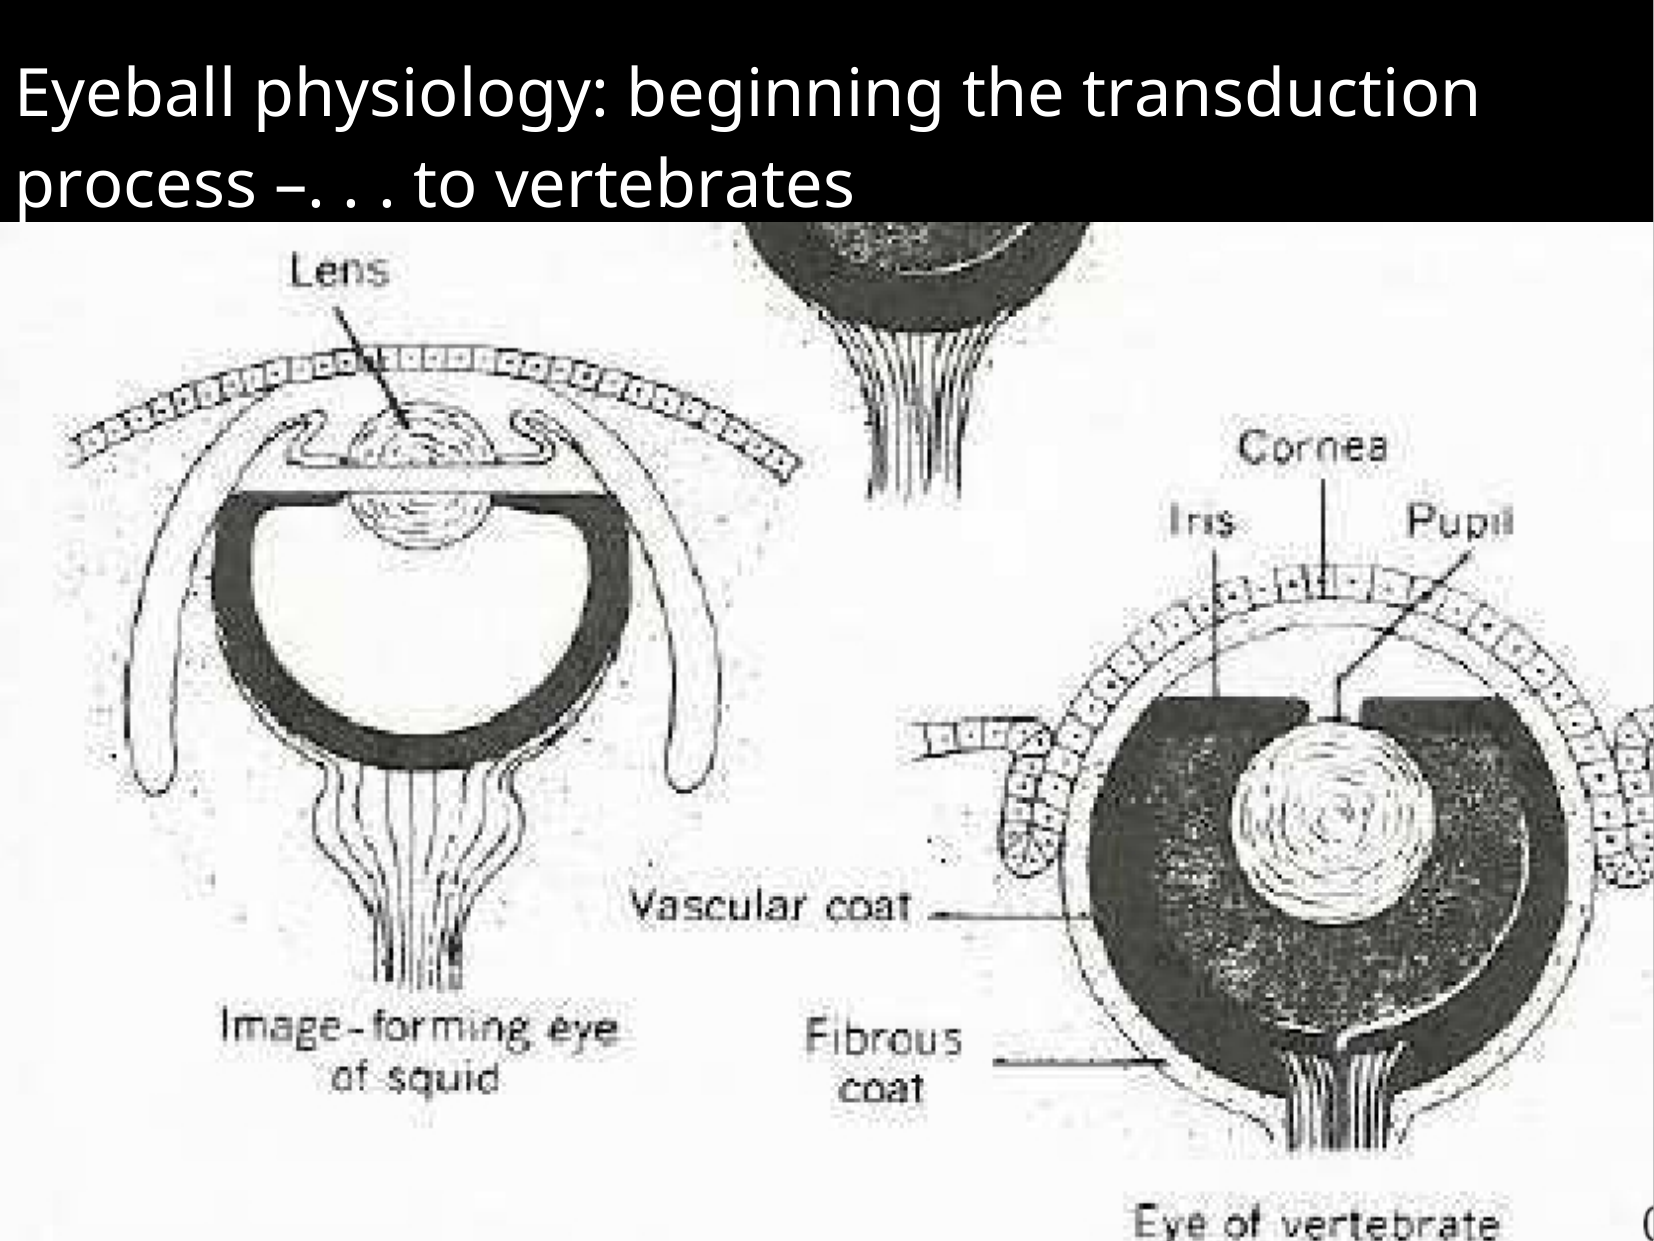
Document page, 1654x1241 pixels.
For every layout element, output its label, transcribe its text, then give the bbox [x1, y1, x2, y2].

text_box Eyeball physiology: beginning the transduction process –. . . to vertebrates [0, 37, 1617, 208]
picture [0, 222, 1654, 1241]
